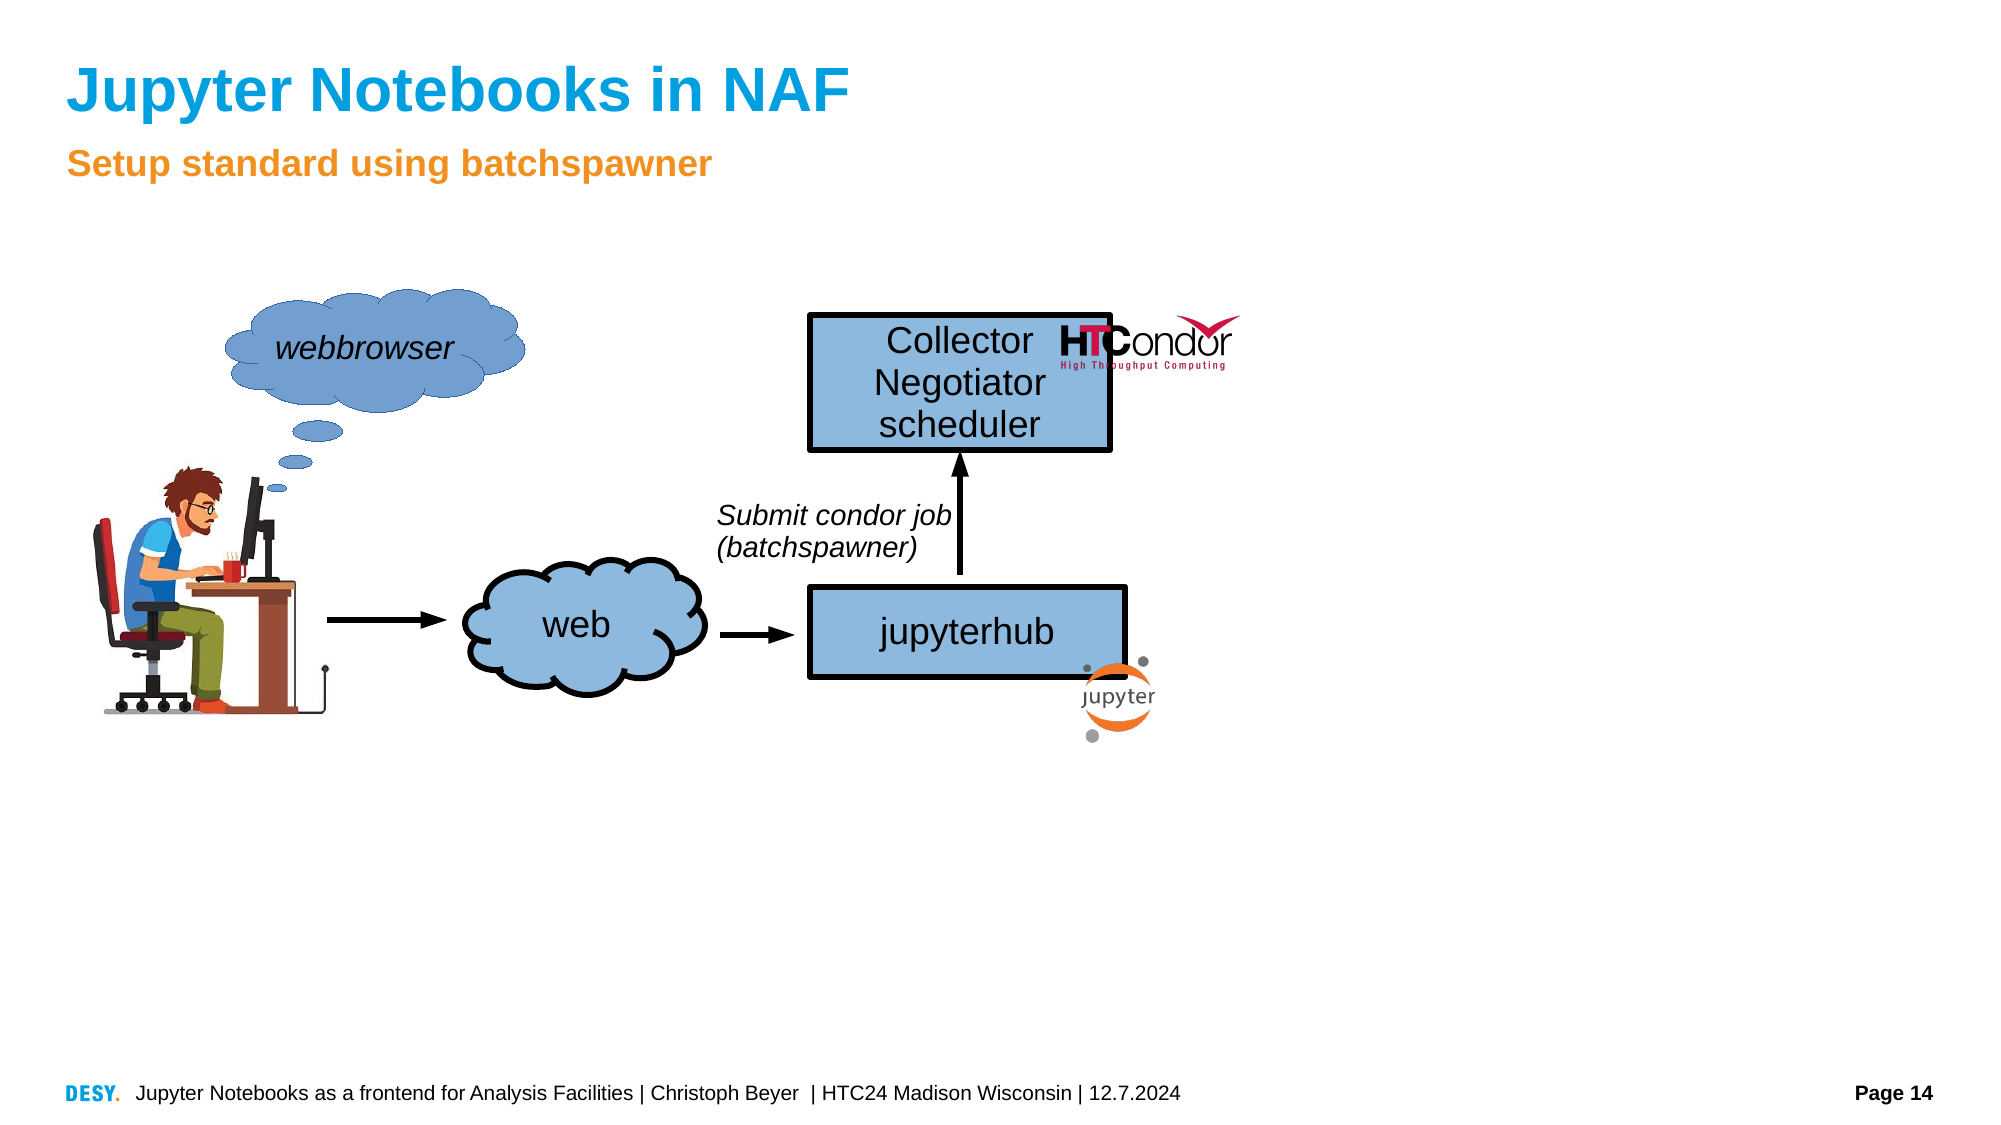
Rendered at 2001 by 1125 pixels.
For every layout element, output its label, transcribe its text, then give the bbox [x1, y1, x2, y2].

text_box web [465, 559, 706, 696]
picture [43, 422, 376, 754]
text_box Jupyter Notebooks as a frontend for Analysis Facilities | Christoph Beyer | HTC24 Madison Wisconsin | 12.7.2024 [129, 1079, 1762, 1110]
title Jupyter Notebooks in NAF [66, 57, 1933, 132]
text_box webbrowser [292, 420, 343, 442]
text_box jupyterhub [810, 586, 1126, 677]
text_box webbrowser [278, 455, 313, 469]
picture [1080, 655, 1156, 743]
text_box webbrowser [225, 289, 526, 413]
text_box Submit condor job (batchspawner) [701, 491, 1040, 572]
text_box Collector Negotiator scheduler [810, 314, 1111, 451]
list Setup standard using batchspawner [66, 134, 1933, 197]
picture [1059, 315, 1242, 371]
